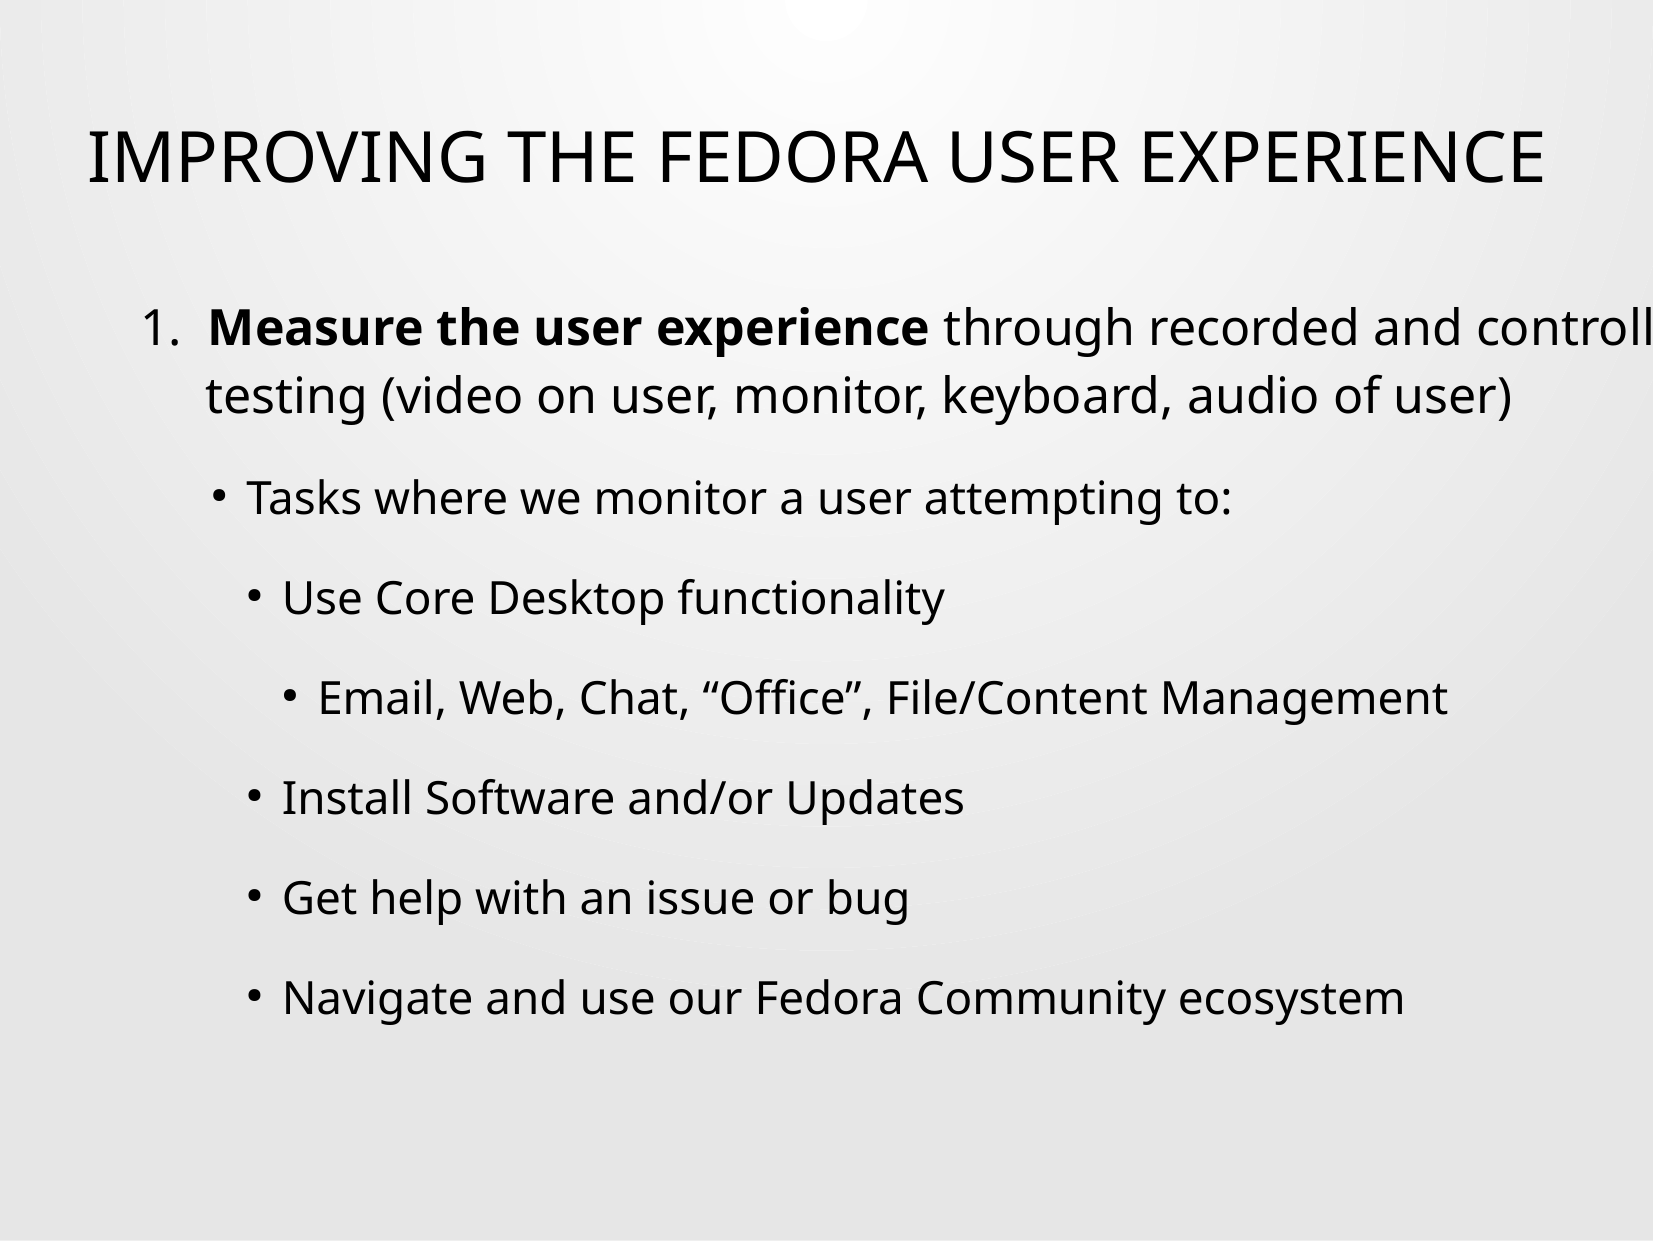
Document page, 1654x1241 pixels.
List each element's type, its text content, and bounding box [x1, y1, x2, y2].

text_box IMPROVING THE FEDORA USER EXPERIENCE [72, 99, 1581, 205]
text_box 1. Measure the user experience through recorded and controlled testing (video on user, monitor, keyboard, audio of user) Tasks where we monitor a user attempting to: Use Core Desktop functionality Email, Web, Chat, “Office”, File/Content Management Install Software and/or Updates Get help with an issue or bug Navigate and use our Fedora Community ecosystem [90, 284, 1635, 1035]
